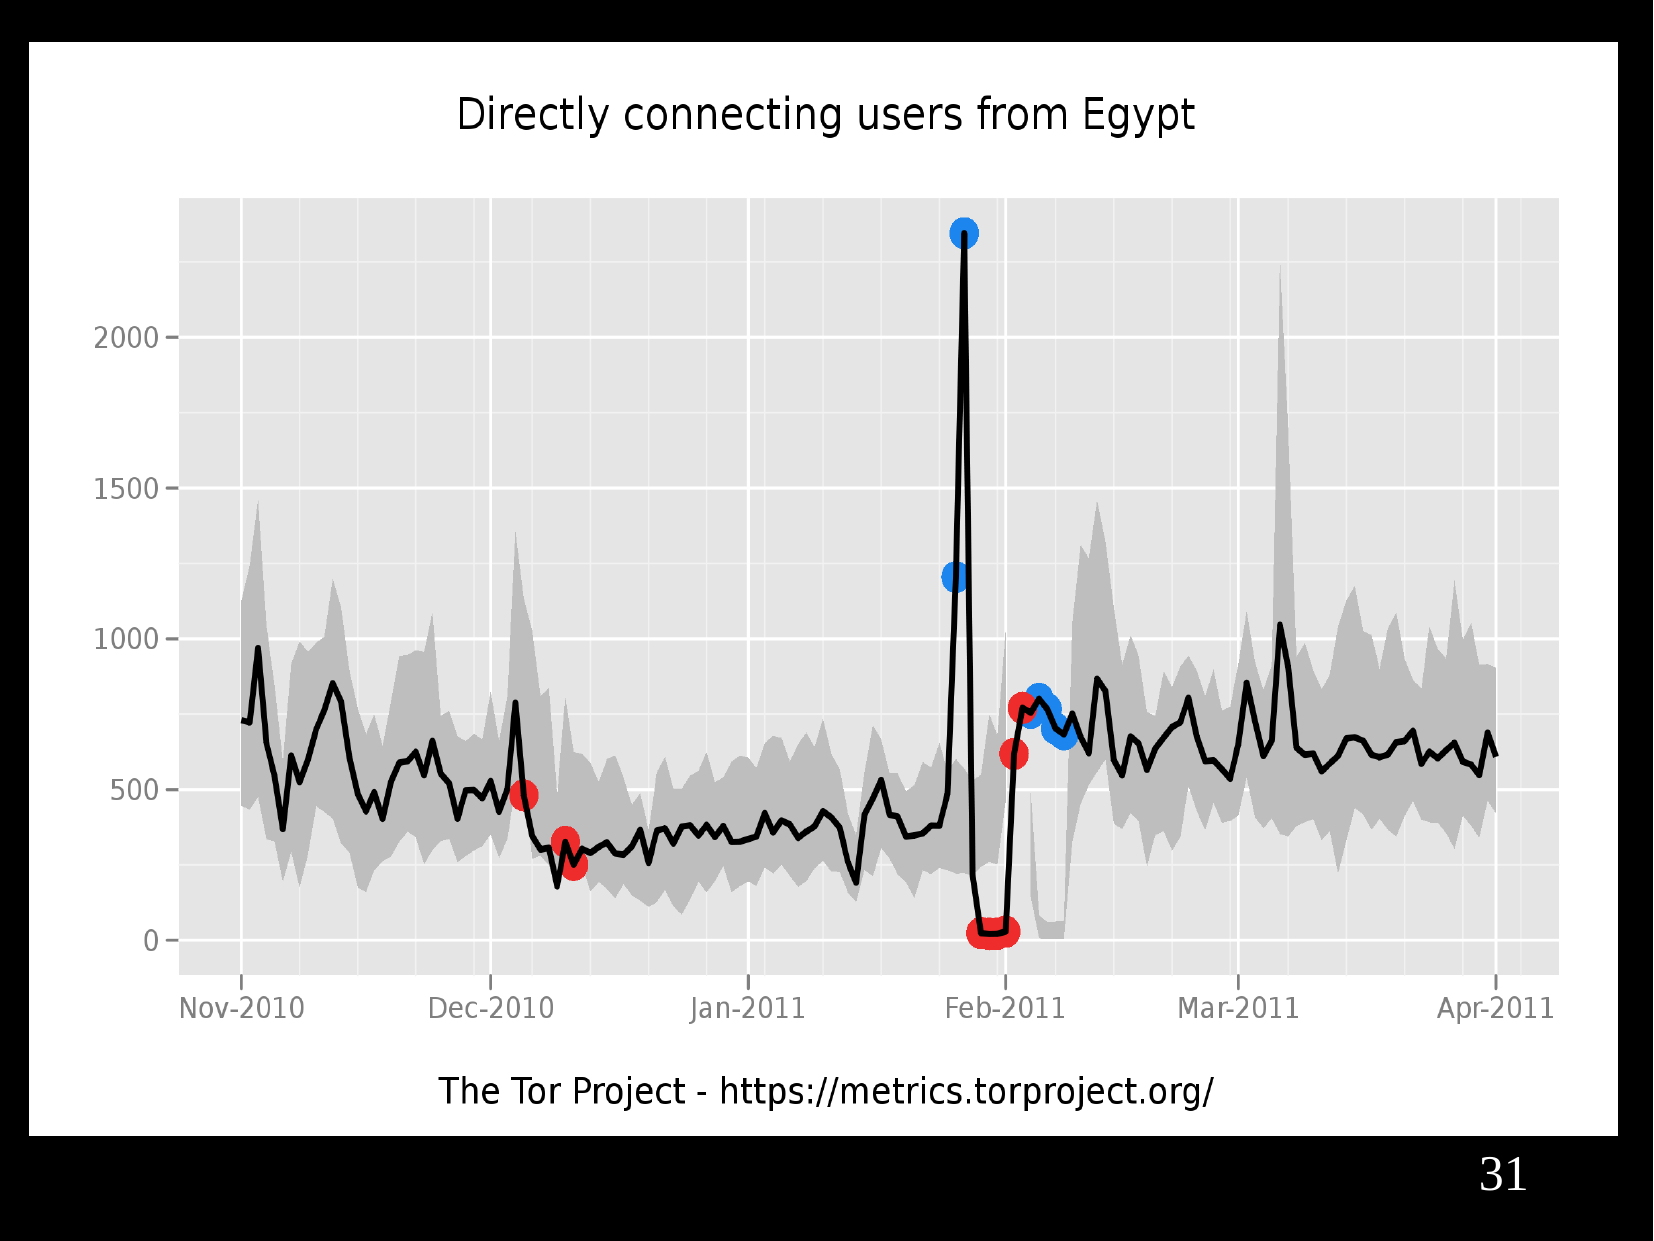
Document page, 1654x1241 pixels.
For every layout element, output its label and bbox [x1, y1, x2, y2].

picture [29, 42, 1618, 1136]
